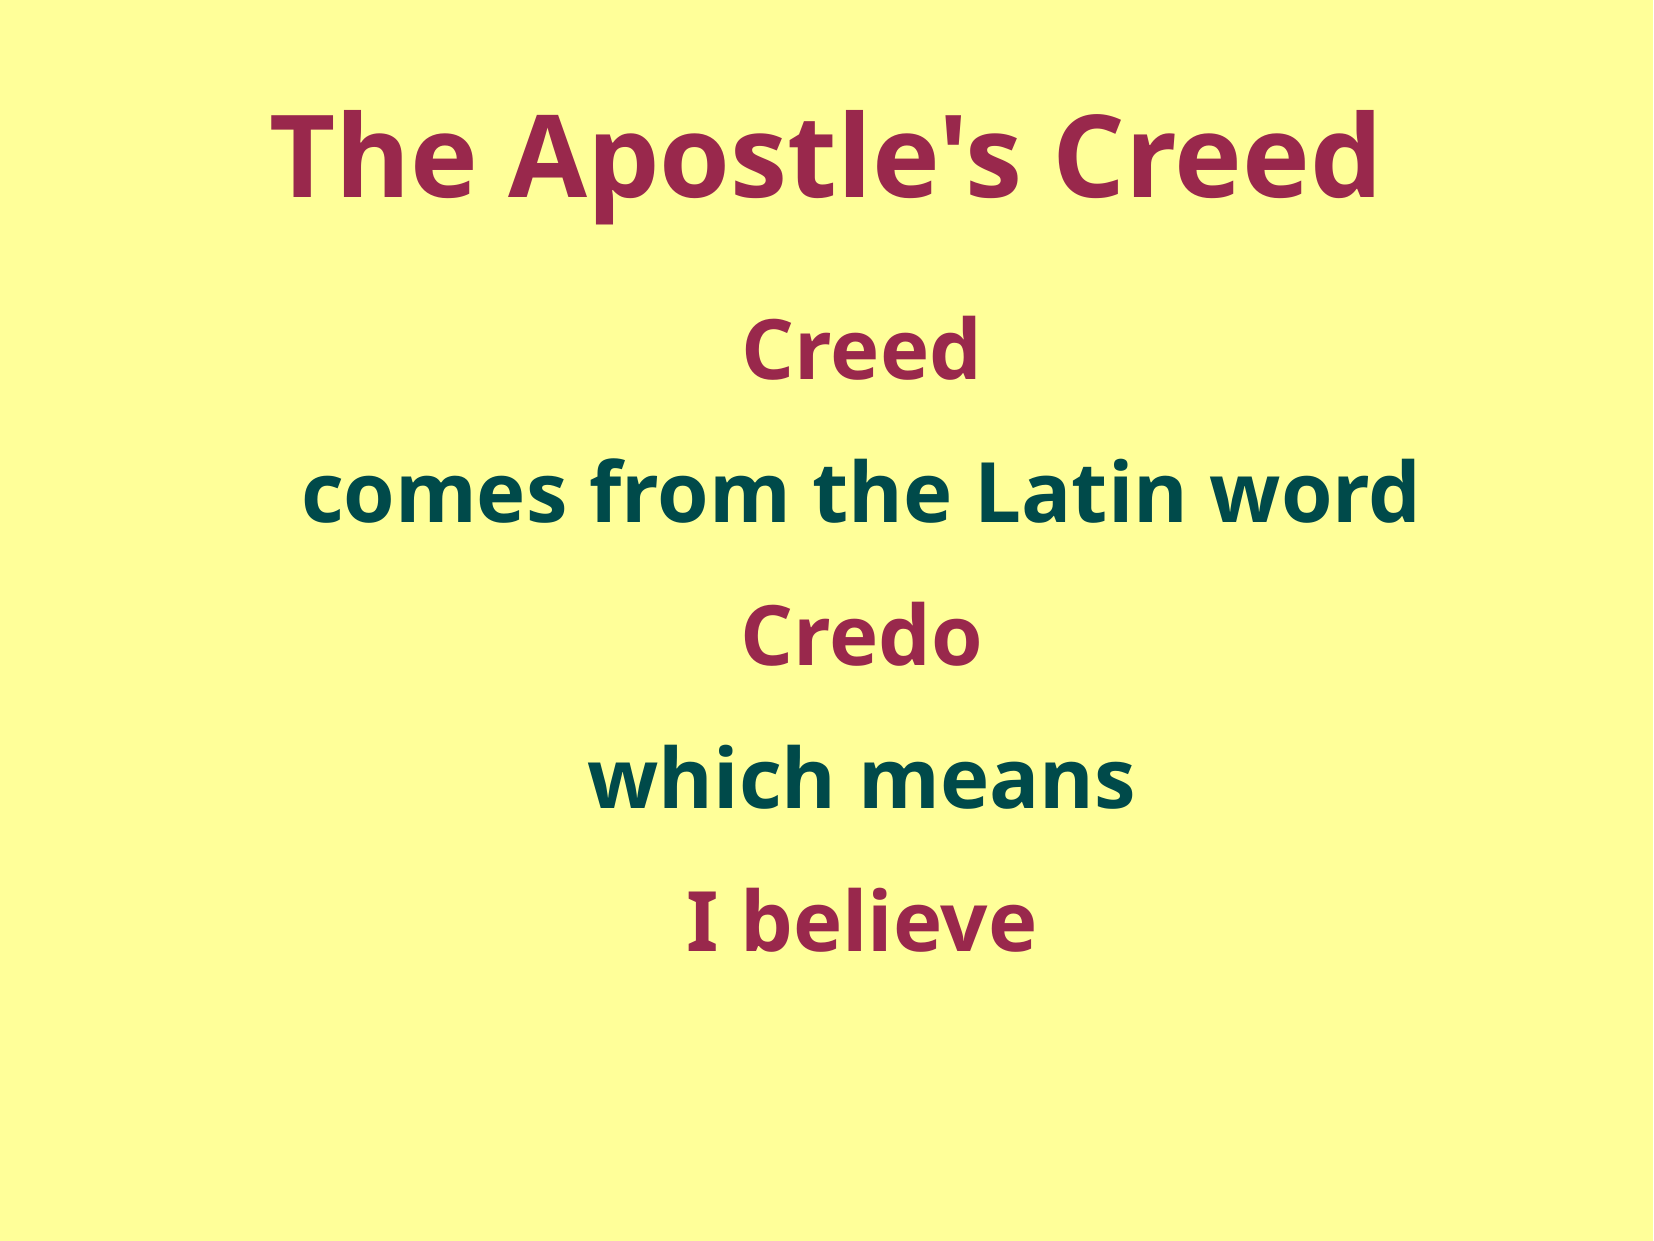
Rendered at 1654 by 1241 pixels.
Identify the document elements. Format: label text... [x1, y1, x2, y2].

title The Apostle's Creed [82, 49, 1571, 257]
list Creed comes from the Latin word Credo which means I believe [82, 290, 1571, 1109]
